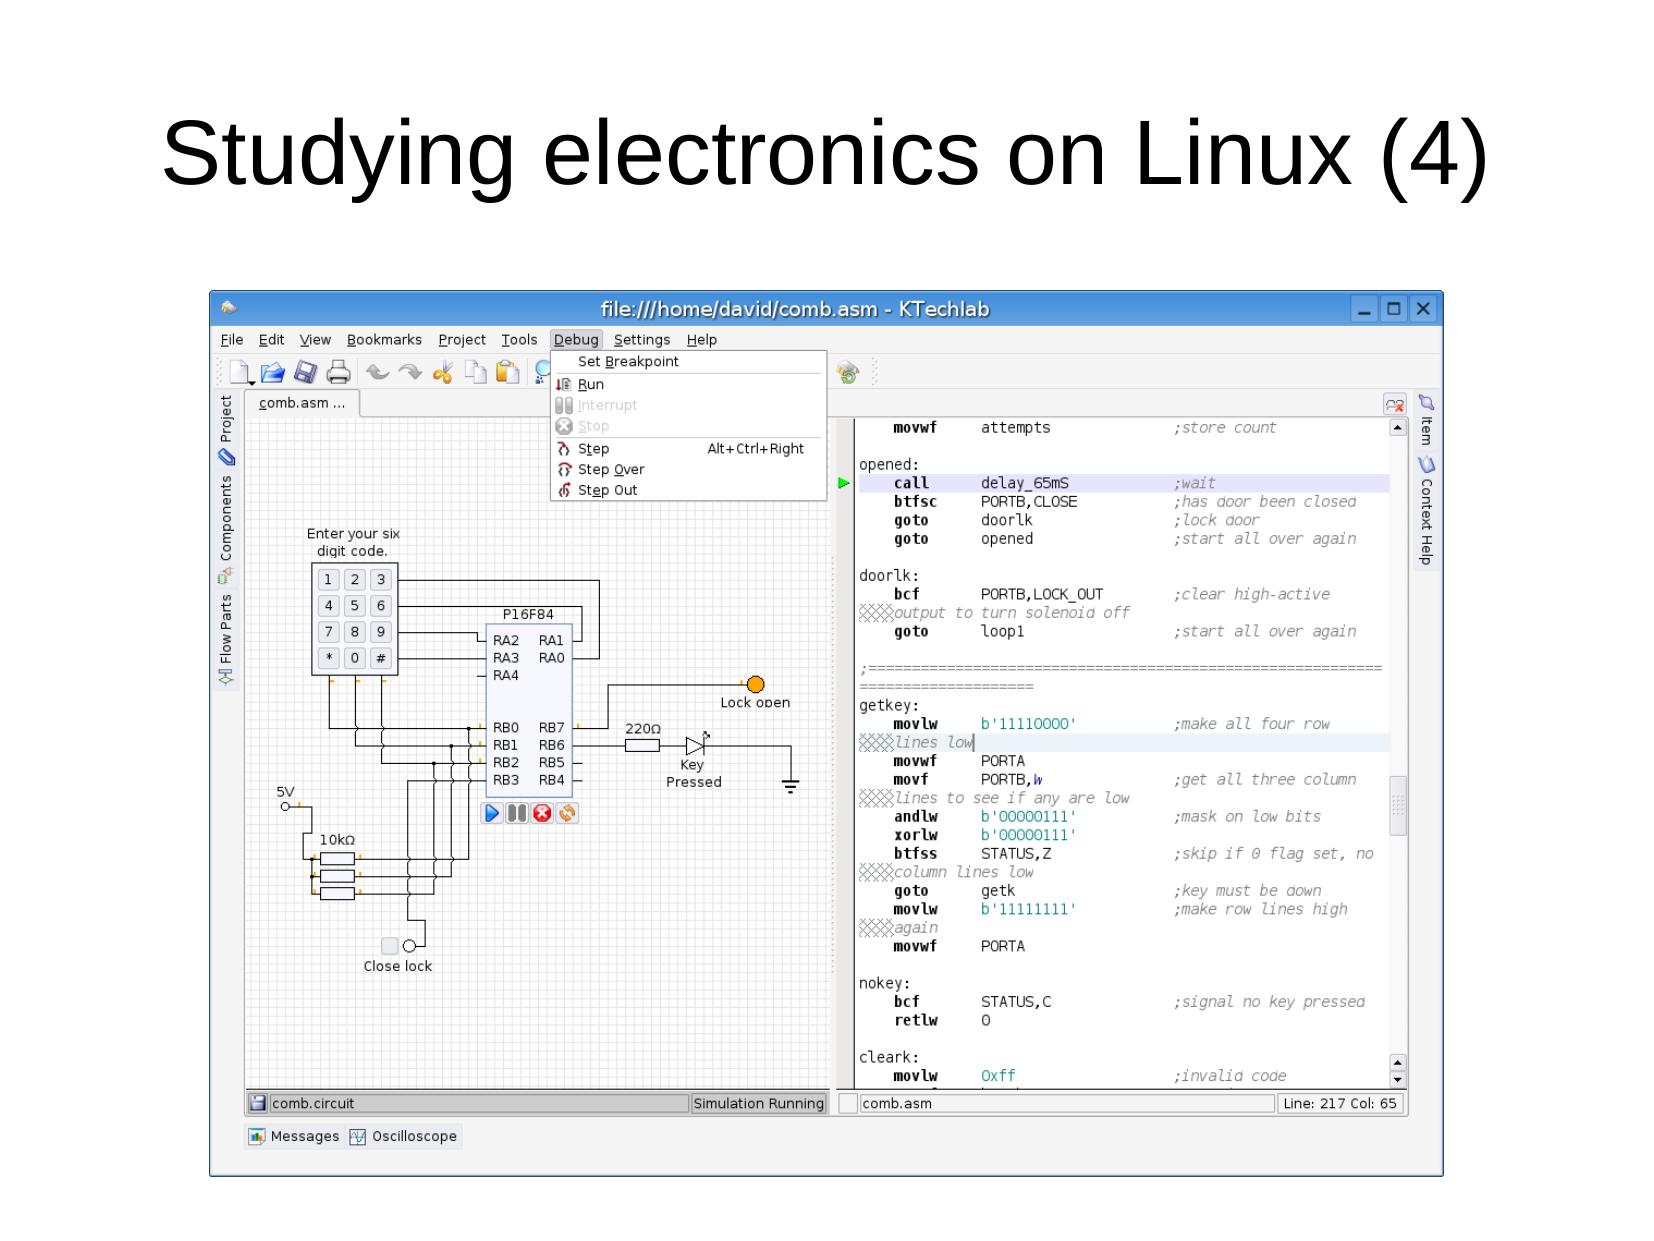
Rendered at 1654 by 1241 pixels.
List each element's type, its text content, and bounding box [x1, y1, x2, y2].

picture [209, 290, 1444, 1177]
title Studying electronics on Linux (4) [82, 49, 1571, 257]
